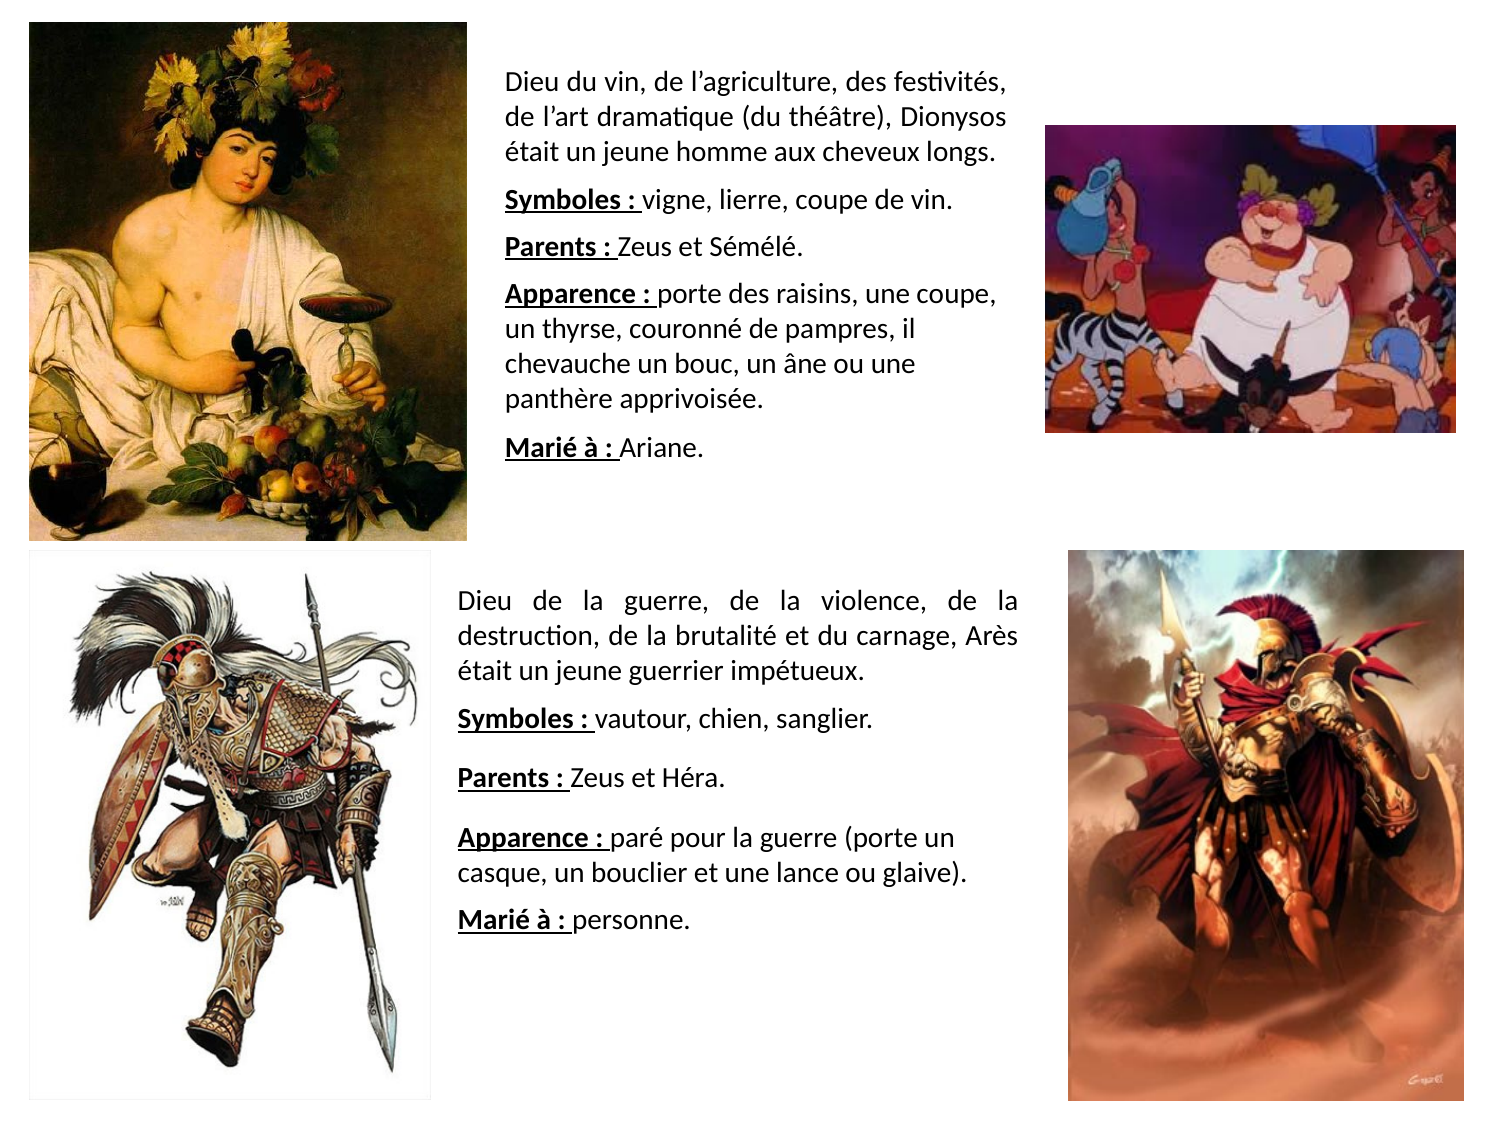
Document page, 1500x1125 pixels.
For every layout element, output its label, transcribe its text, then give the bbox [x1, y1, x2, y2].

text_box Marié à : personne. [442, 893, 1034, 943]
picture [29, 550, 431, 1100]
picture [29, 22, 467, 541]
picture [1068, 550, 1464, 1101]
text_box Apparence : paré pour la guerre (porte un casque, un bouclier et une lance ou glaive). [442, 810, 998, 893]
picture [1045, 125, 1456, 433]
text_box Marié à : Ariane. [490, 420, 1010, 471]
text_box Parents : Zeus et Héra. [442, 751, 998, 802]
text_box Symboles : vautour, chien, sanglier. [442, 692, 998, 743]
text_box Apparence : porte des raisins, une coupe, un thyrse, couronné de pampres, il chevauche un bouc, un âne ou une panthère apprivoisée. [490, 267, 1022, 422]
text_box Dieu du vin, de l’agriculture, des festivités, de l’art dramatique (du théâtre), Dionysos était un jeune homme aux cheveux longs. [490, 54, 1022, 172]
text_box Symboles : vigne, lierre, coupe de vin. [490, 172, 1022, 223]
text_box Parents : Zeus et Sémélé. [490, 219, 1010, 267]
text_box Dieu de la guerre, de la violence, de la destruction, de la brutalité et du carnage, Arès était un jeune guerrier impétueux. [442, 574, 1034, 694]
